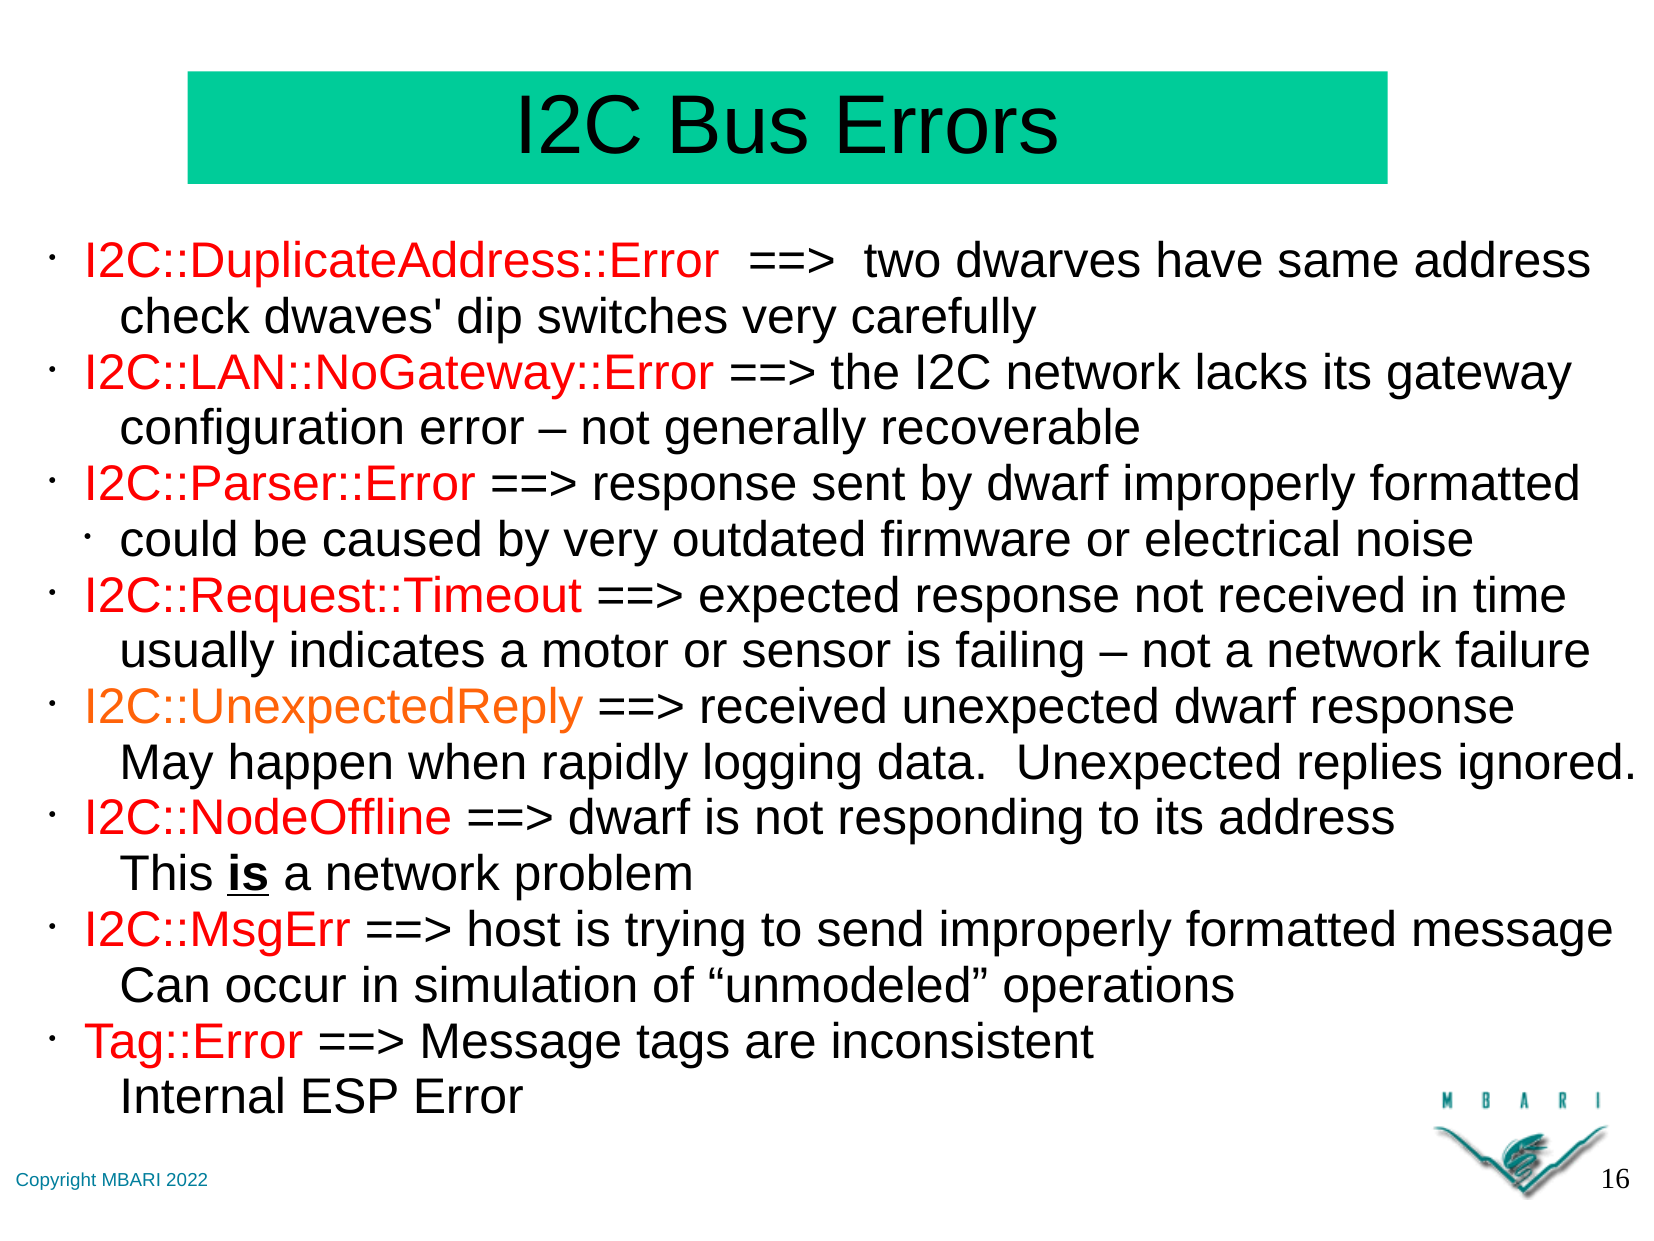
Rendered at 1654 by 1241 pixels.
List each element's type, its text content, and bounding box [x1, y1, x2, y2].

text_box I2C::DuplicateAddress::Error ==> two dwarves have same address check dwaves' dip switches very carefully I2C::LAN::NoGateway::Error ==> the I2C network lacks its gateway configuration error – not generally recoverable I2C::Parser::Error ==> response sent by dwarf improperly formatted could be caused by very outdated firmware or electrical noise I2C::Request::Timeout ==> expected response not received in time usually indicates a motor or sensor is failing – not a network failure I2C::UnexpectedReply ==> received unexpected dwarf response May happen when rapidly logging data. Unexpected replies ignored. I2C::NodeOffline ==> dwarf is not responding to its address This is a network problem I2C::MsgErr ==> host is trying to send improperly formatted message Can occur in simulation of “unmodeled” operations Tag::Error ==> Message tags are inconsistent Internal ESP Error [0, 225, 1654, 1132]
picture [1426, 1132, 1613, 1200]
text_box I2C Bus Errors [187, 71, 1388, 184]
